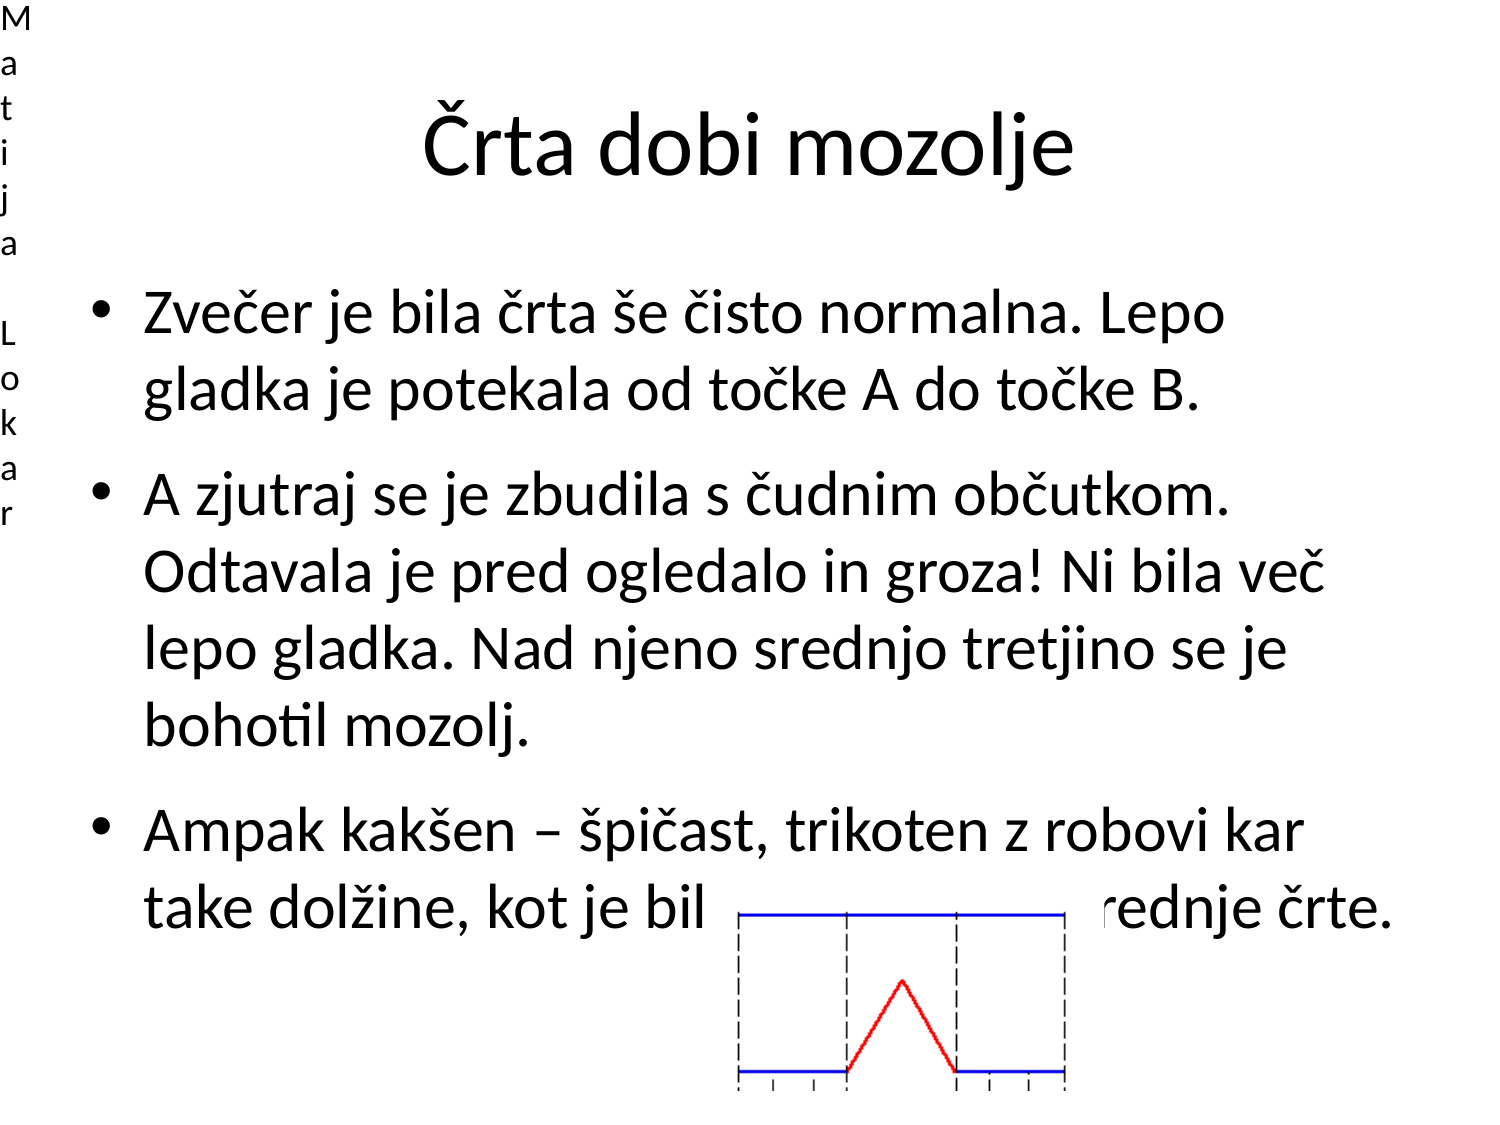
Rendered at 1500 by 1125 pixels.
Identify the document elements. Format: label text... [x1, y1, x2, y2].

title Črta dobi mozolje [75, 45, 1425, 233]
list Zvečer je bila črta še čisto normalna. Lepo gladka je potekala od točke A do točke B. A zjutraj se je zbudila s čudnim občutkom. Odtavala je pred ogledalo in groza! Ni bila več lepo gladka. Nad njeno srednjo tretjino se je bohotil mozolj. Ampak kakšen – špičast, trikoten z robovi kar take dolžine, kot je bila prej dolžina srednje črte. [75, 262, 1425, 1005]
picture [702, 881, 1105, 1091]
